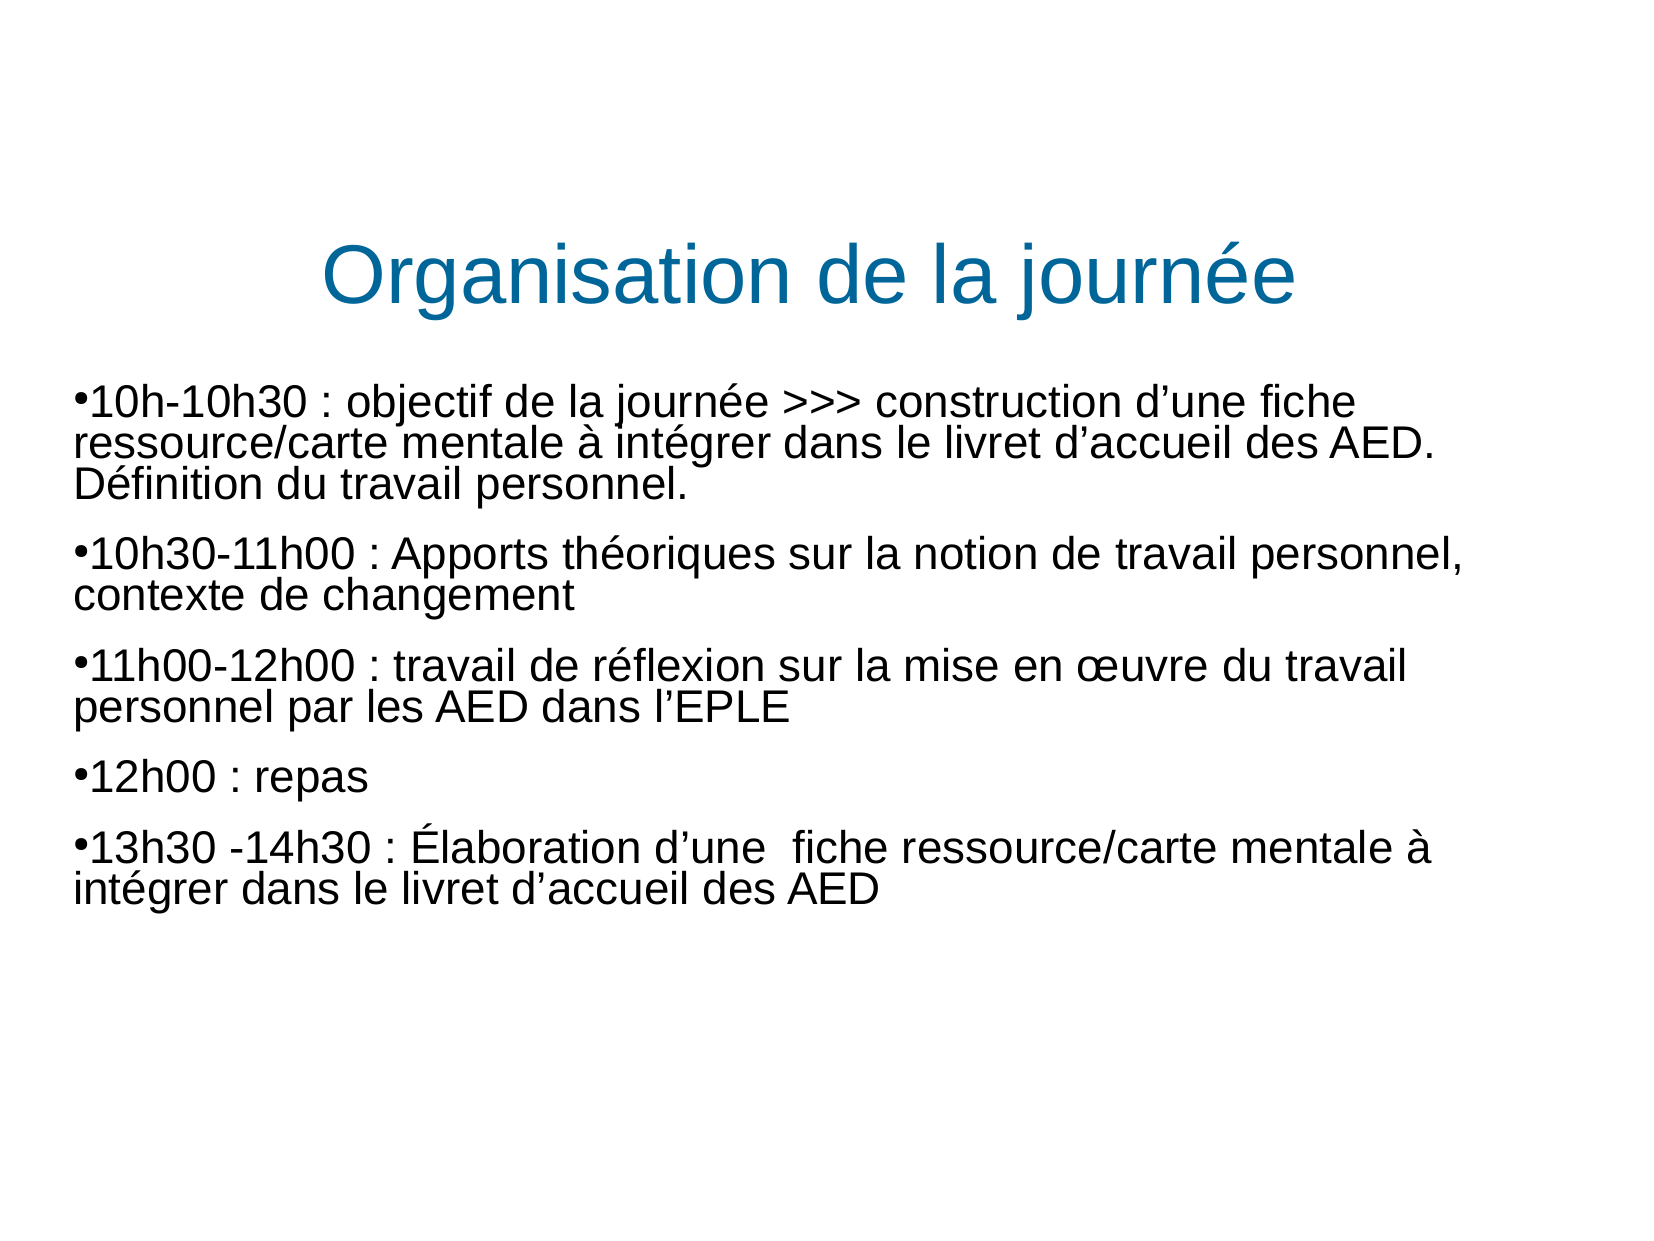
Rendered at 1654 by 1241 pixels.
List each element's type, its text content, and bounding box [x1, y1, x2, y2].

list 10h-10h30 : objectif de la journée >>> construction d’une fiche ressource/carte mentale à intégrer dans le livret d’accueil des AED. Définition du travail personnel. 10h30-11h00 : Apports théoriques sur la notion de travail personnel, contexte de changement 11h00-12h00 : travail de réflexion sur la mise en œuvre du travail personnel par les AED dans l’EPLE 12h00 : repas 13h30 -14h30 : Élaboration d’une fiche ressource/carte mentale à intégrer dans le livret d’accueil des AED [73, 384, 1562, 954]
title Organisation de la journée [65, 166, 1554, 374]
